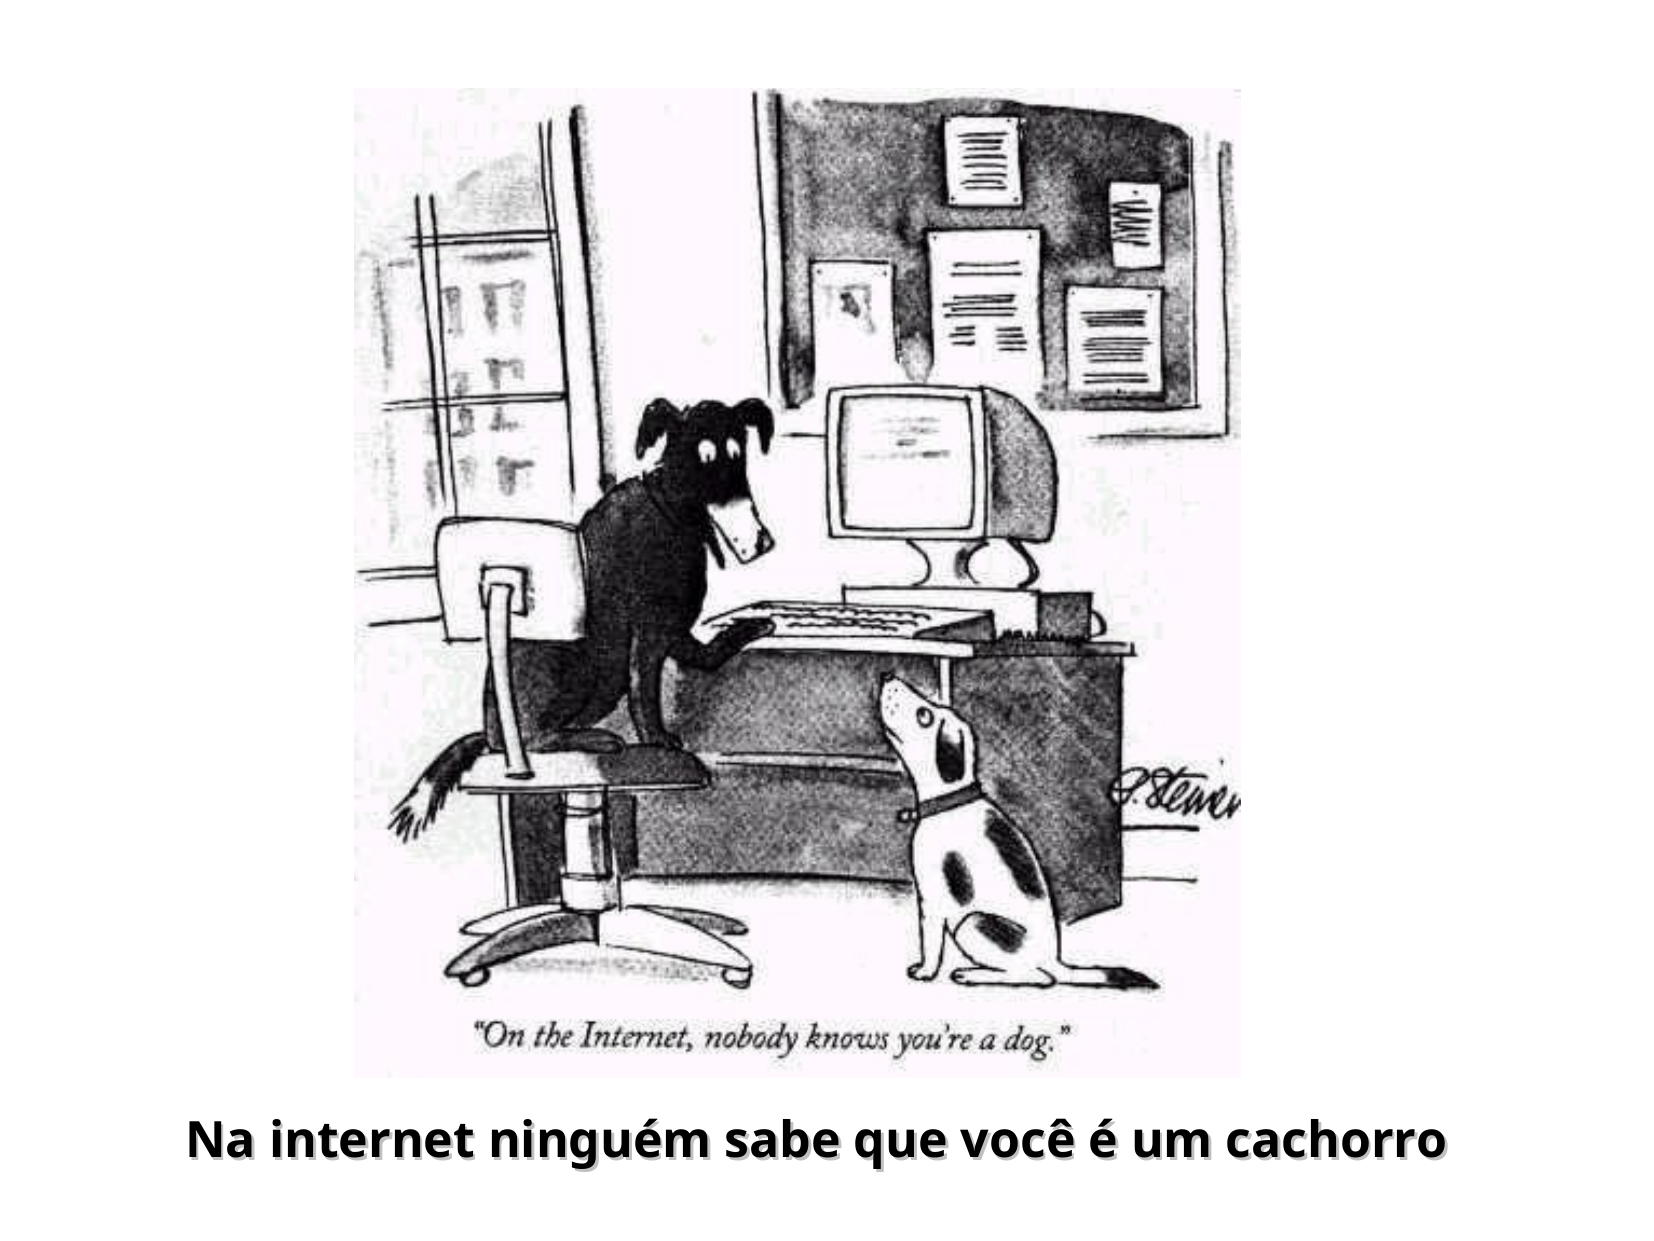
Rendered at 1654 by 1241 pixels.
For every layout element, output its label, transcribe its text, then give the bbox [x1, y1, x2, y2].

text_box Na internet ninguém sabe que você é um cachorro [170, 1096, 1418, 1182]
picture [354, 88, 1241, 1078]
